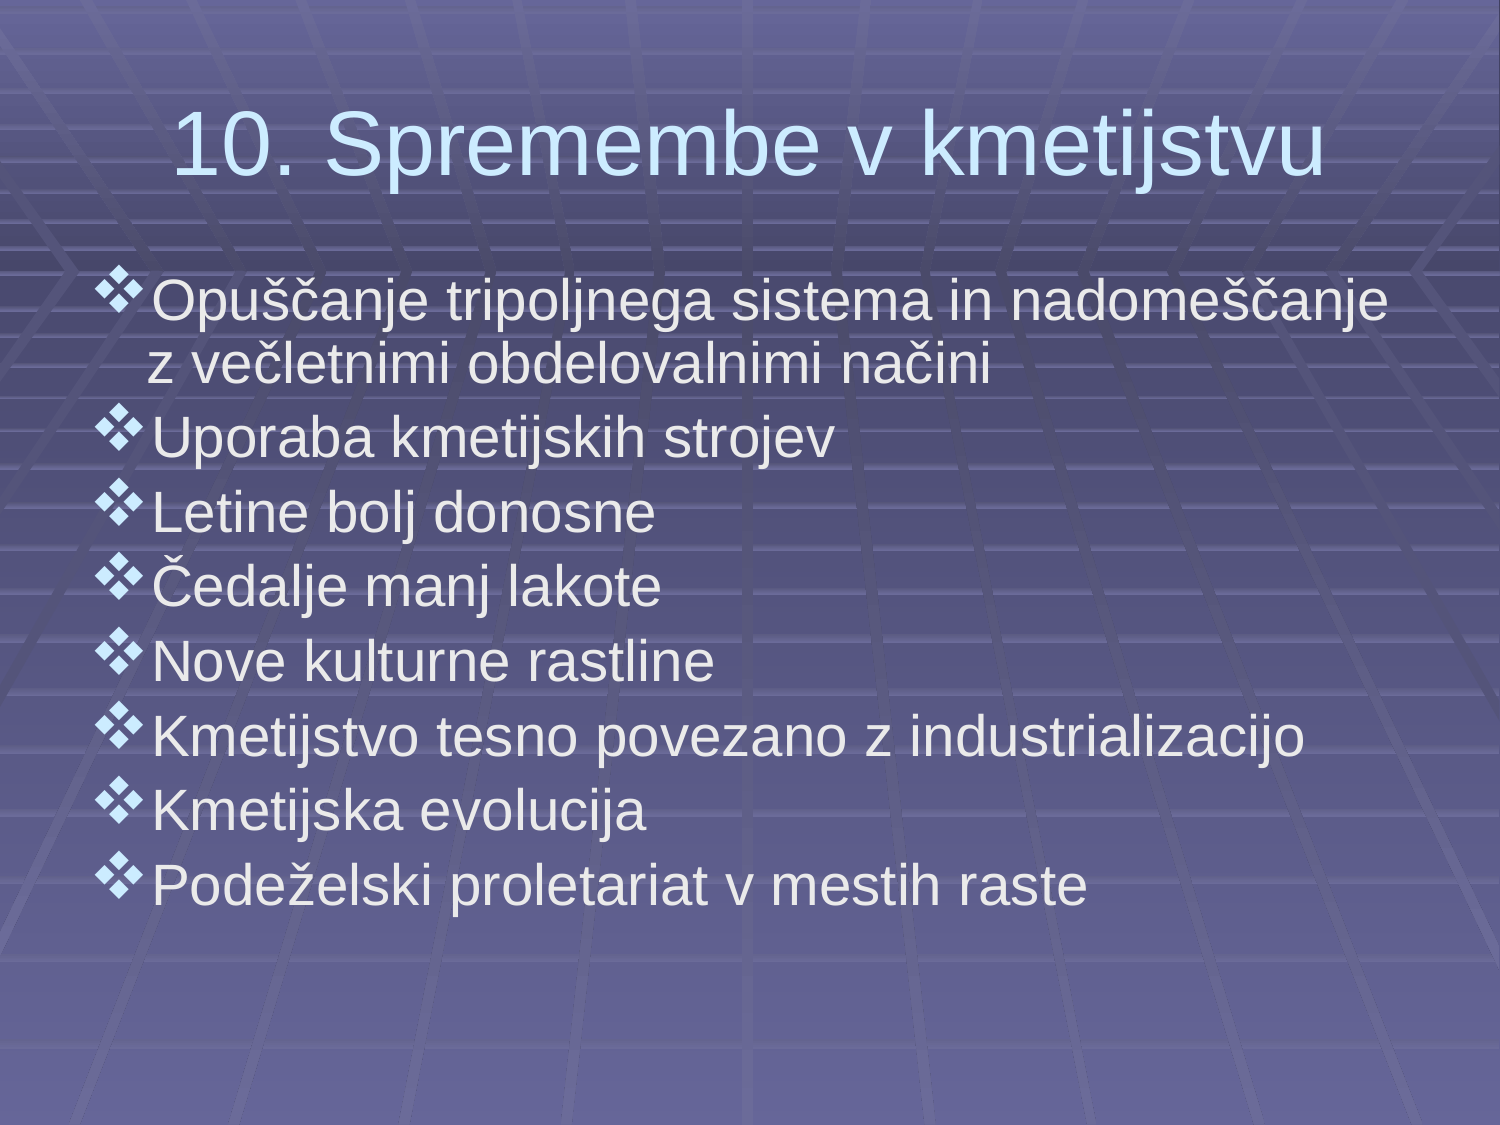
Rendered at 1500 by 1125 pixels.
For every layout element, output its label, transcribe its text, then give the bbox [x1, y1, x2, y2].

list Opuščanje tripoljnega sistema in nadomeščanje z večletnimi obdelovalnimi načini Uporaba kmetijskih strojev Letine bolj donosne Čedalje manj lakote Nove kulturne rastline Kmetijstvo tesno povezano z industrializacijo Kmetijska evolucija Podeželski proletariat v mestih raste [74, 262, 1425, 1000]
title 10. Spremembe v kmetijstvu [74, 44, 1425, 233]
